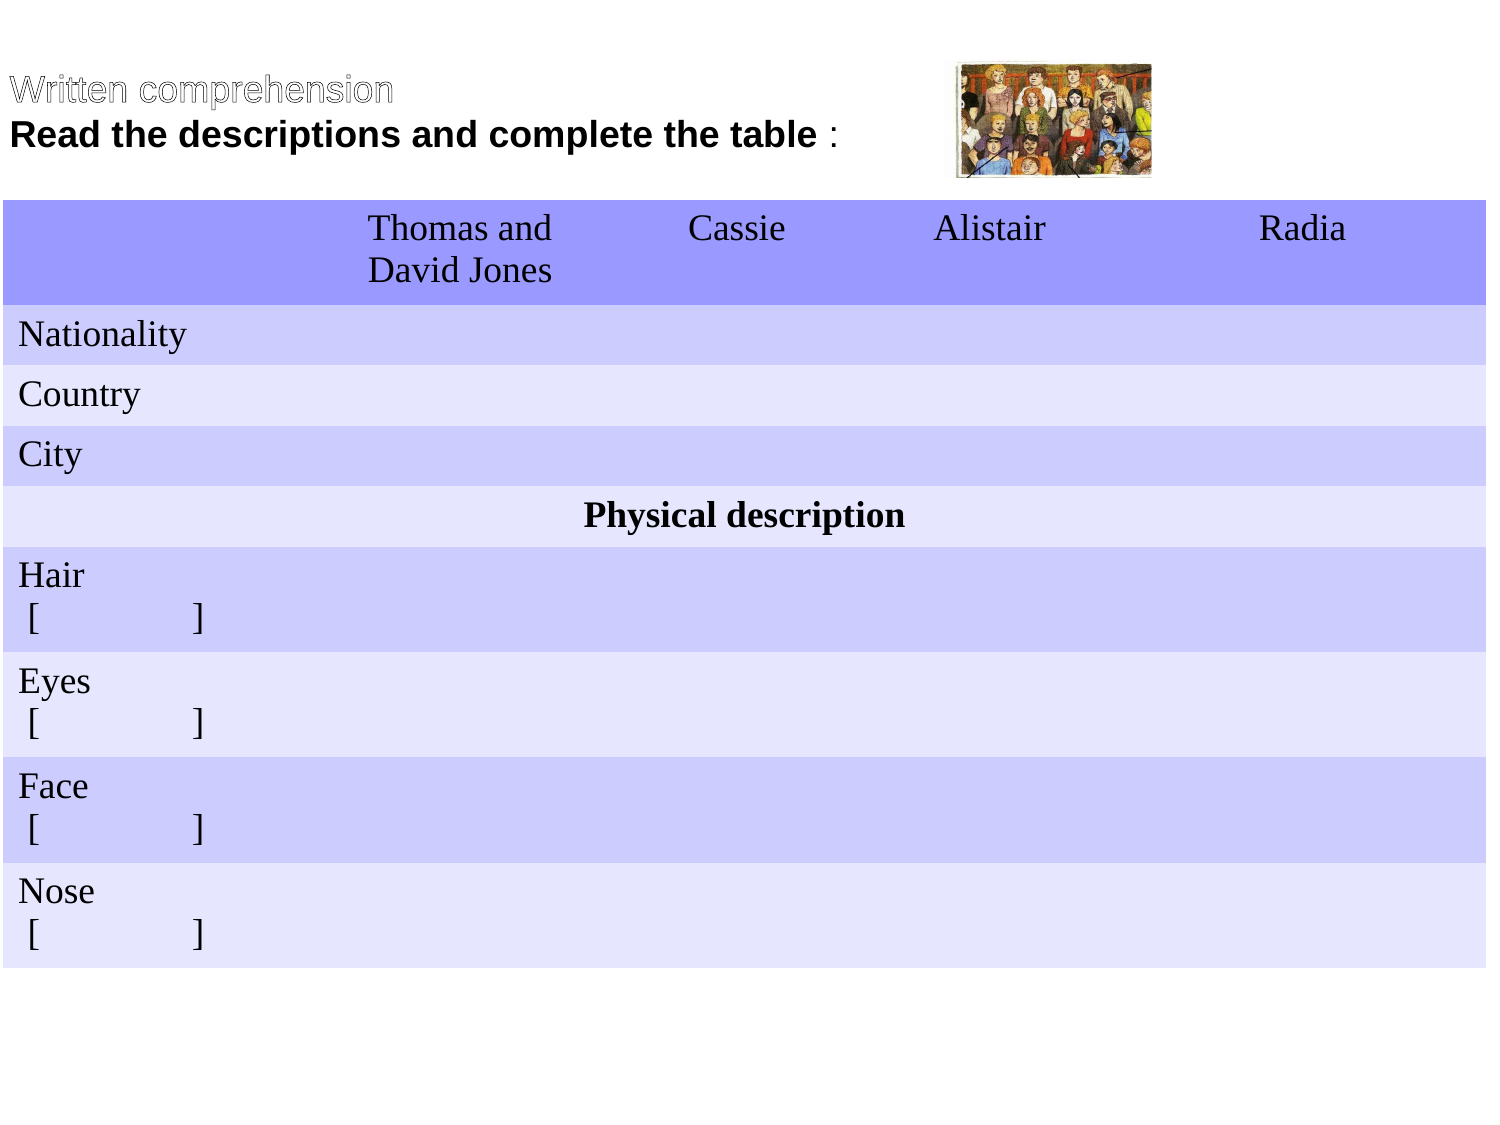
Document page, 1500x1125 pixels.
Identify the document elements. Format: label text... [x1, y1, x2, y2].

table_cell [859, 305, 1120, 365]
table_header Alistair [859, 200, 1120, 305]
table_cell Country [3, 365, 306, 426]
table_cell [615, 757, 859, 863]
table_cell [306, 547, 615, 652]
table_cell [306, 365, 615, 426]
table_cell [859, 652, 1120, 757]
table_cell City [3, 426, 306, 486]
table_cell [1120, 757, 1486, 863]
table_cell Nose [ ] [3, 863, 306, 968]
table_header [3, 200, 306, 305]
table_cell [615, 305, 859, 365]
table_cell [615, 863, 859, 968]
table_header Thomas and David Jones [306, 200, 615, 305]
table_header Radia [1120, 200, 1486, 305]
table_cell Nationality [3, 305, 306, 365]
text_box Written comprehension Read the descriptions and complete the table : [0, 12, 855, 207]
table_cell [306, 426, 615, 486]
table_cell [306, 652, 615, 757]
table_cell [615, 652, 859, 757]
table_cell Physical description [3, 486, 1486, 547]
table_cell [1120, 305, 1486, 365]
table_cell [859, 863, 1120, 968]
table_cell [859, 365, 1120, 426]
table_cell [1120, 863, 1486, 968]
table_cell Eyes [ ] [3, 652, 306, 757]
table_cell [306, 757, 615, 863]
table_cell [1120, 365, 1486, 426]
table_cell [859, 426, 1120, 486]
table_cell [859, 757, 1120, 863]
table_cell [615, 426, 859, 486]
table_cell [1120, 547, 1486, 652]
table_cell [615, 547, 859, 652]
table_cell [1120, 652, 1486, 757]
table_cell [306, 863, 615, 968]
table_cell [615, 365, 859, 426]
table_cell Face [ ] [3, 757, 306, 863]
table_cell [859, 547, 1120, 652]
table_cell [306, 305, 615, 365]
picture [944, 59, 1152, 178]
table_cell Hair [ ] [3, 547, 306, 652]
table_header Cassie [615, 200, 859, 305]
table_cell [1120, 426, 1486, 486]
